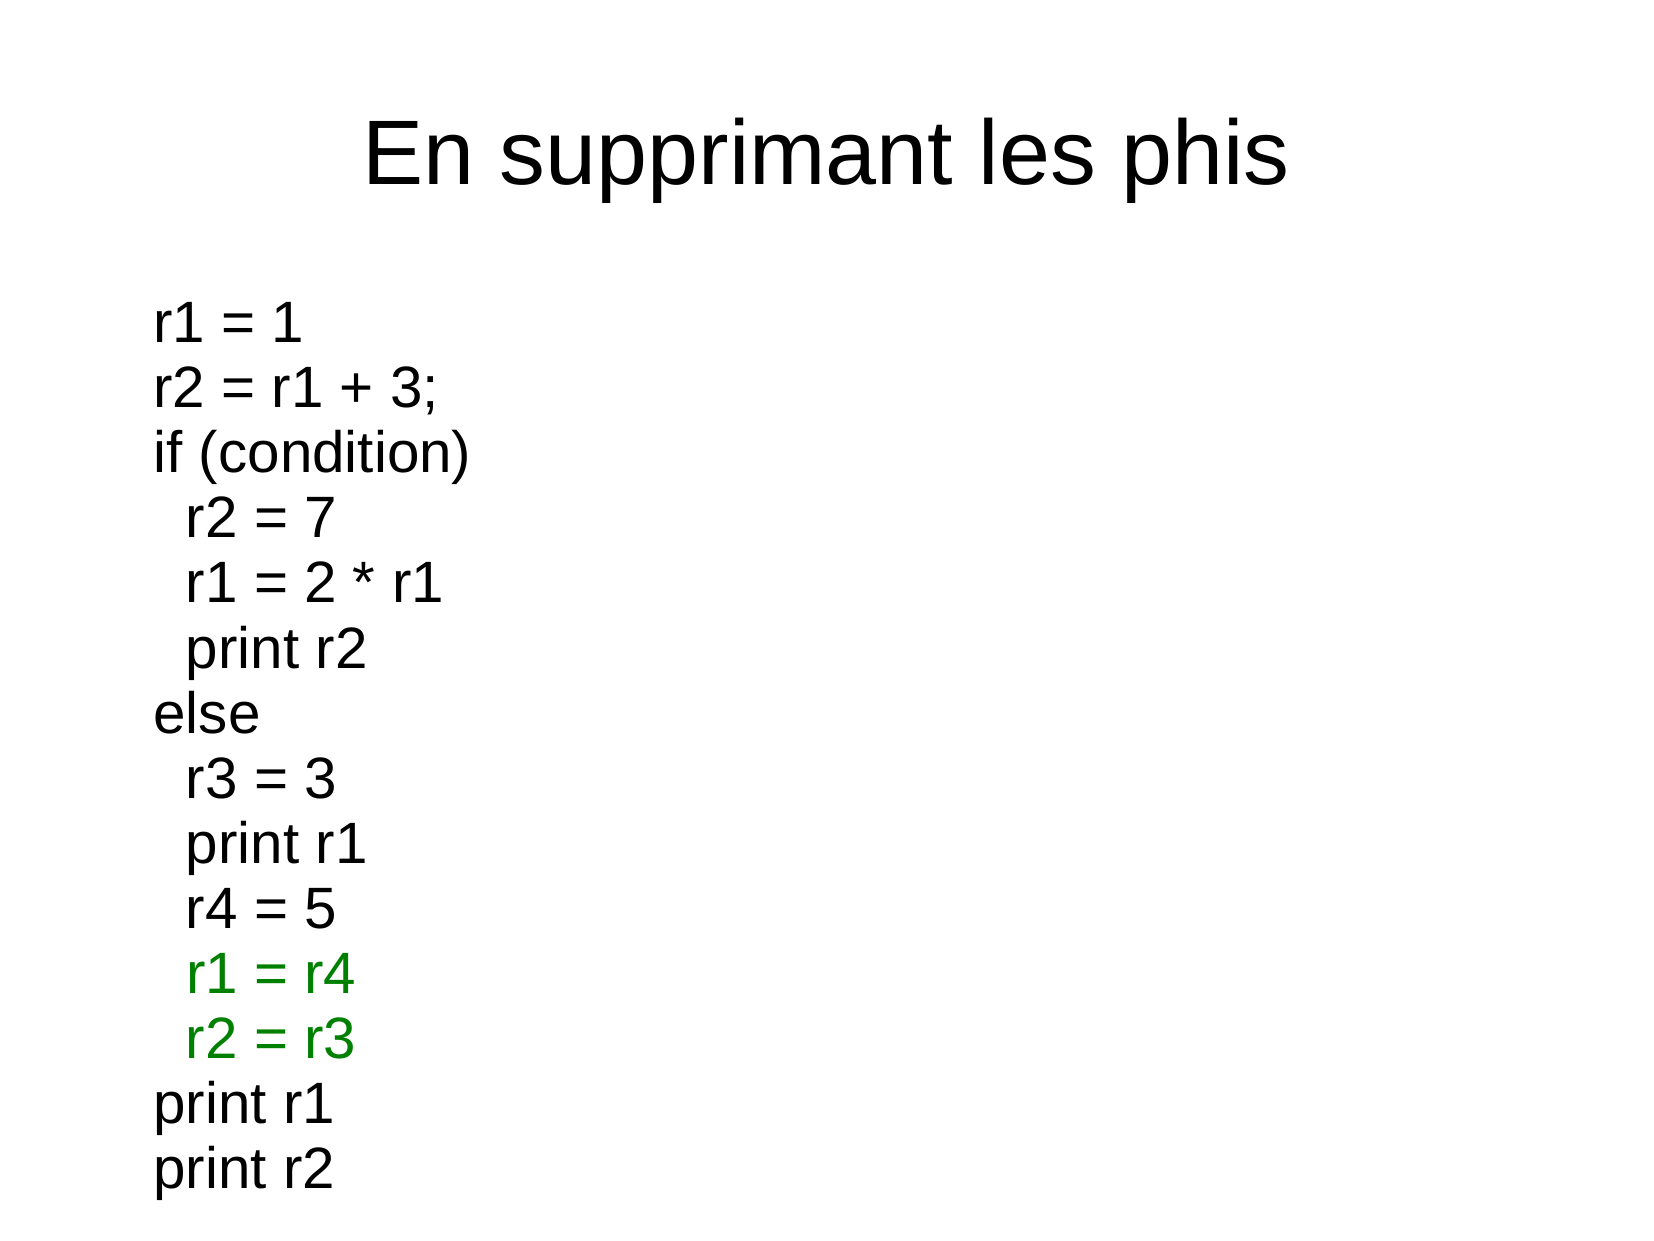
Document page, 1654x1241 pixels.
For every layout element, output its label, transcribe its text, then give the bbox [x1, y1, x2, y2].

list r1 = 1 r2 = r1 + 3; if (condition) r2 = 7 r1 = 2 * r1 print r2 else r3 = 3 print r1 r4 = 5 r1 = r4 r2 = r3 print r1 print r2 [82, 290, 1571, 1201]
title En supprimant les phis [82, 56, 1571, 250]
